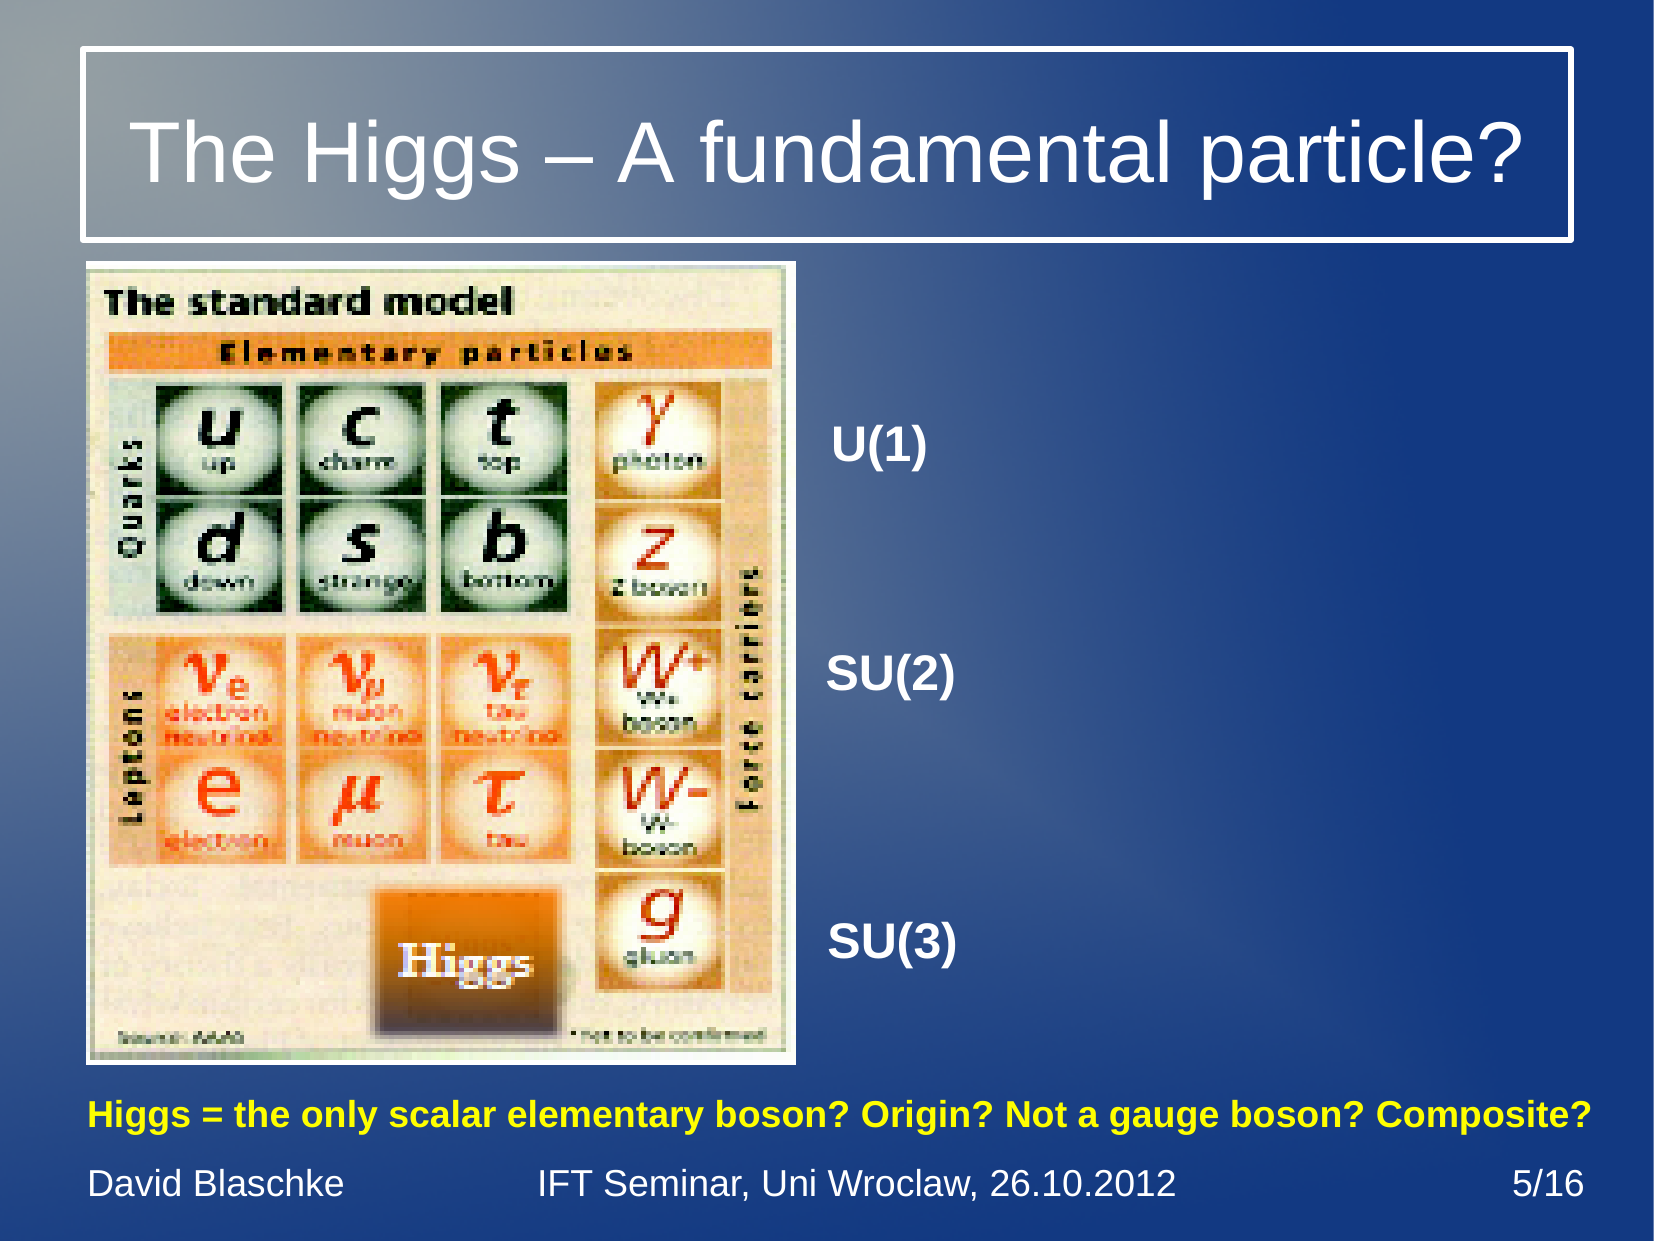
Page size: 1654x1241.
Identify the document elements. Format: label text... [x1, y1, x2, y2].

title The Higgs – A fundamental particle? [86, 52, 1568, 237]
text_box SU(2) [810, 637, 972, 717]
text_box U(1) [816, 408, 944, 488]
text_box SU(3) [812, 906, 973, 986]
text_box David Blaschke IFT Seminar, Uni Wroclaw, 26.10.2012 5/16 [72, 1155, 1598, 1217]
text_box Higgs = the only scalar elementary boson? Origin? Not a gauge boson? Composite? [72, 1086, 1611, 1150]
title The Higgs – A fundamental particle? [82, 243, 1571, 257]
picture [0, 0, 1654, 1241]
